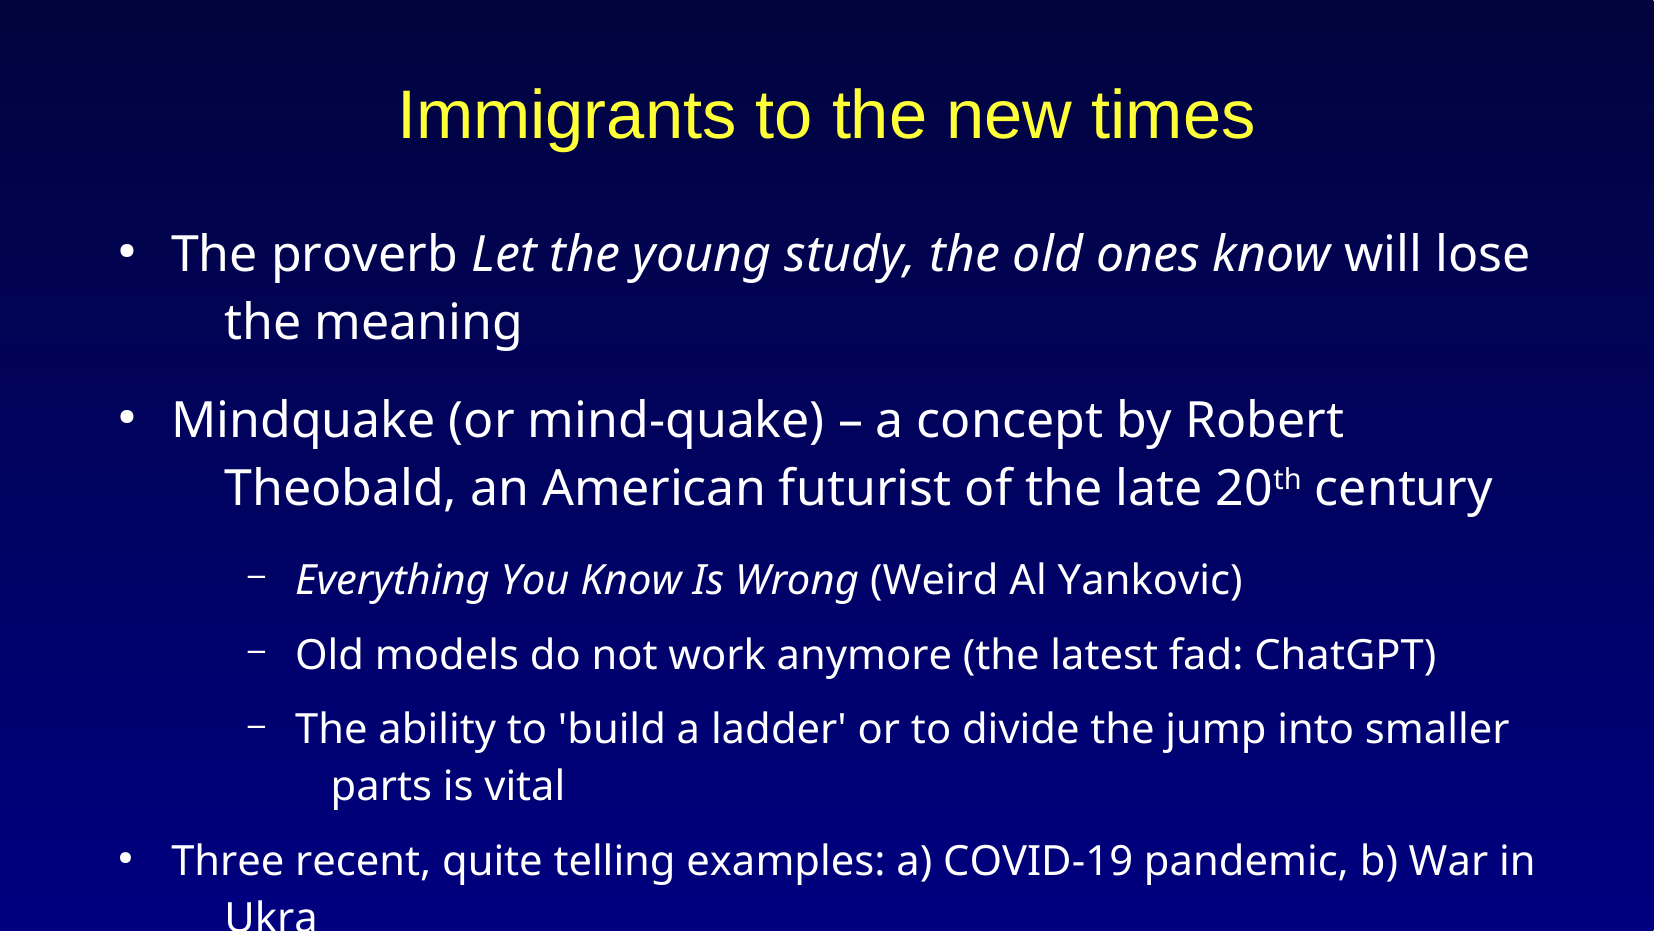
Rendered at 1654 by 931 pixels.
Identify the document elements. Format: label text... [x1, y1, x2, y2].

list The proverb Let the young study, the old ones know will lose the meaning Mindquake (or mind-quake) – a concept by Robert Theobald, an American futurist of the late 20th century Everything You Know Is Wrong (Weird Al Yankovic) Old models do not work anymore (the latest fad: ChatGPT) The ability to 'build a ladder' or to divide the jump into smaller parts is vital Three recent, quite telling examples: a) COVID-19 pandemic, b) War in Ukra [82, 217, 1571, 925]
title Immigrants to the new times [82, 37, 1571, 193]
